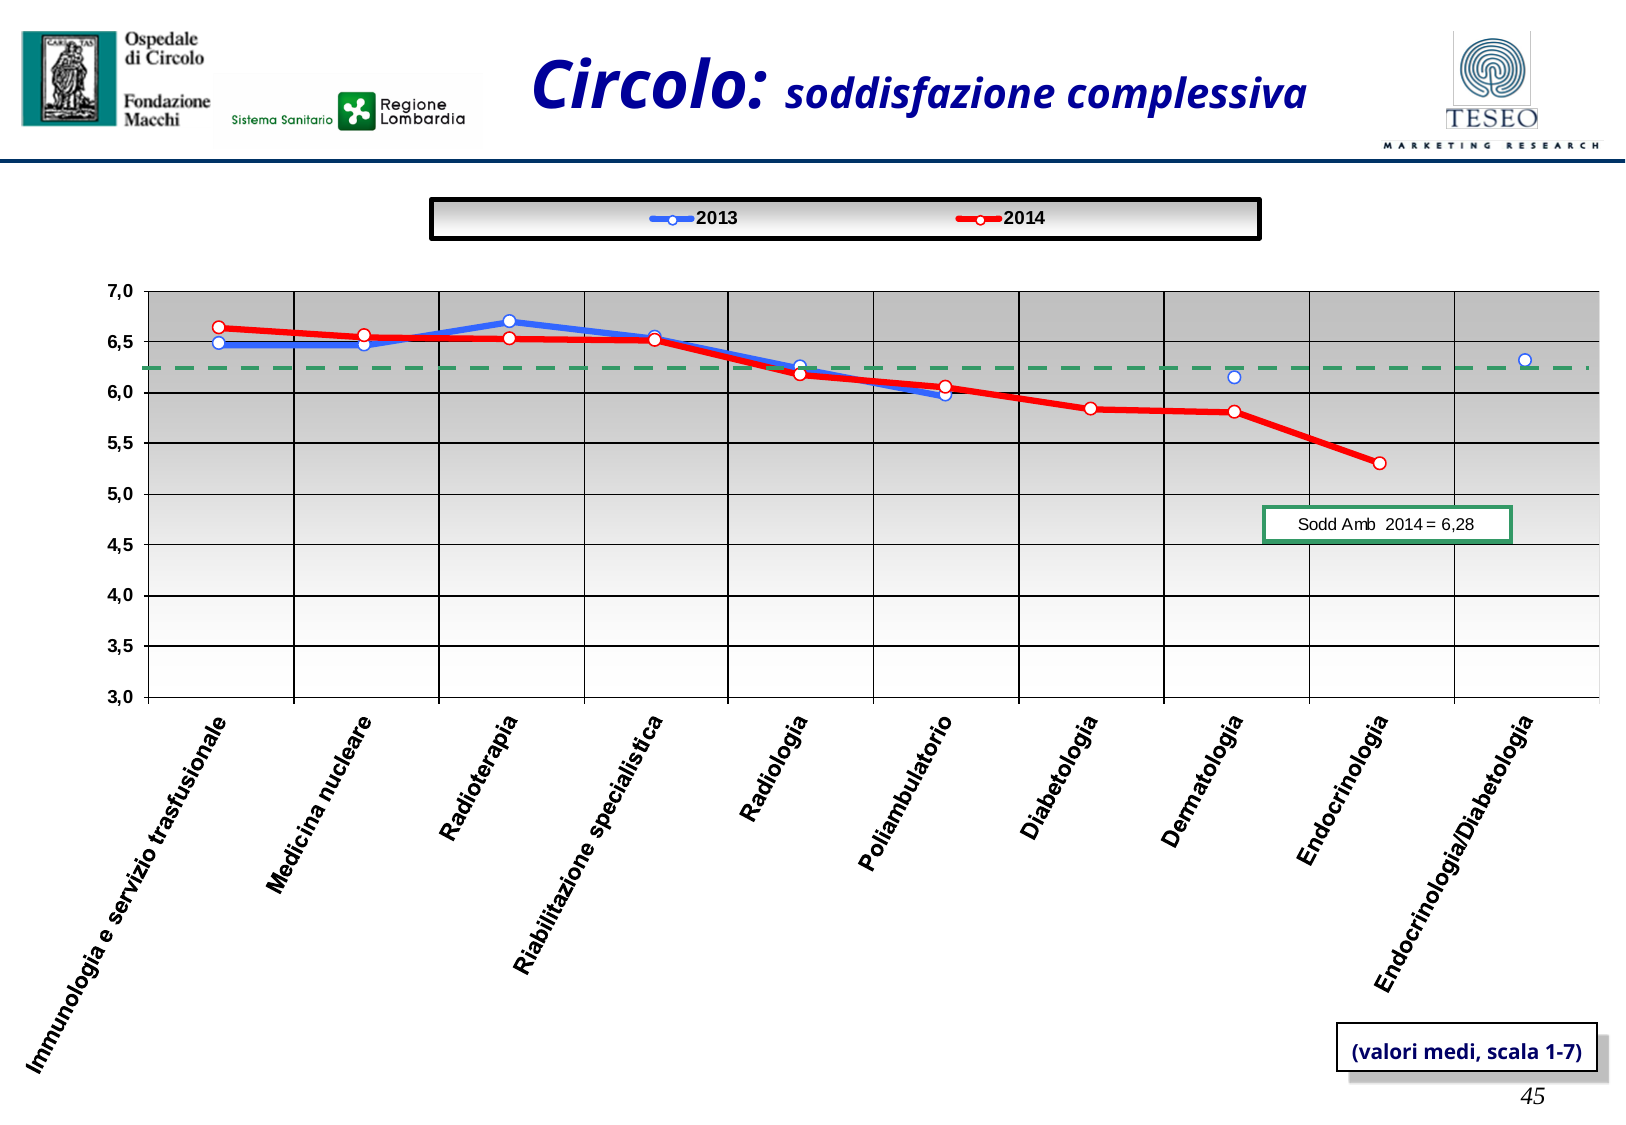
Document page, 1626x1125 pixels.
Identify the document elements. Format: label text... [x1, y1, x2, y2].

text_box Circolo: soddisfazione complessiva [375, 18, 1463, 144]
text_box (valori medi, scala 1-7) [1337, 1023, 1597, 1072]
picture [21, 31, 483, 149]
picture [1381, 31, 1604, 149]
picture [25, 151, 1600, 1125]
